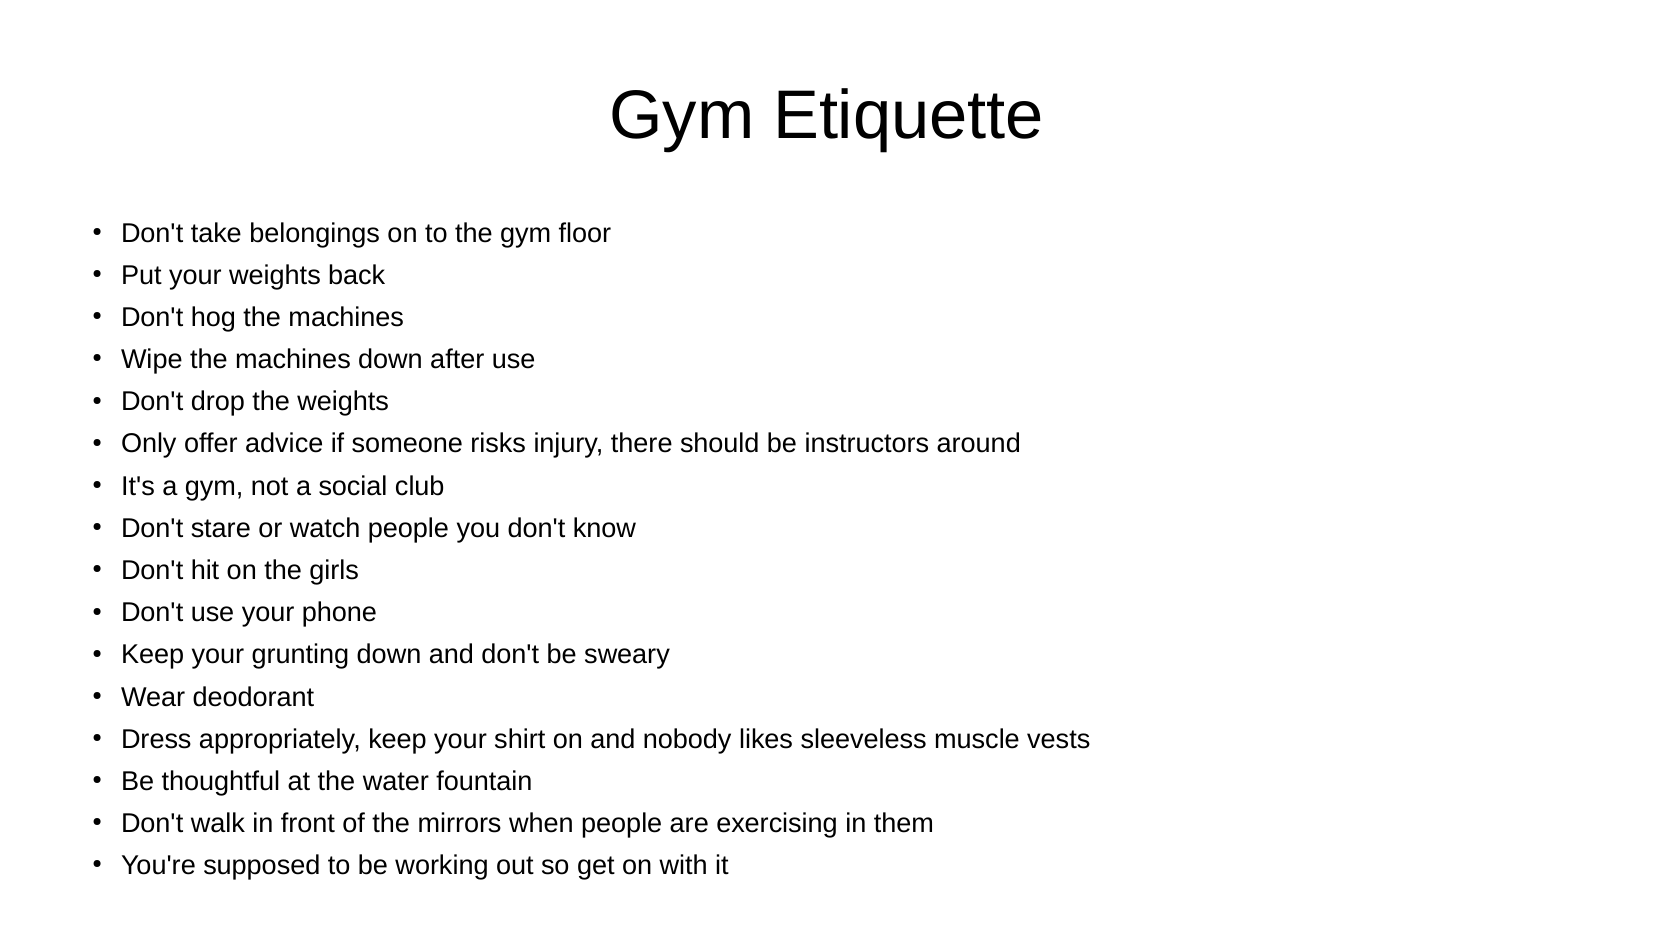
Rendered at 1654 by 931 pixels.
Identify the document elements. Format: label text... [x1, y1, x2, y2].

title Gym Etiquette [82, 37, 1571, 193]
list Don't take belongings on to the gym floor Put your weights back Don't hog the machines Wipe the machines down after use Don't drop the weights Only offer advice if someone risks injury, there should be instructors around It's a gym, not a social club Don't stare or watch people you don't know Don't hit on the girls Don't use your phone Keep your grunting down and don't be sweary Wear deodorant Dress appropriately, keep your shirt on and nobody likes sleeveless muscle vests Be thoughtful at the water fountain Don't walk in front of the mirrors when people are exercising in them You're supposed to be working out so get on with it [82, 217, 1571, 886]
